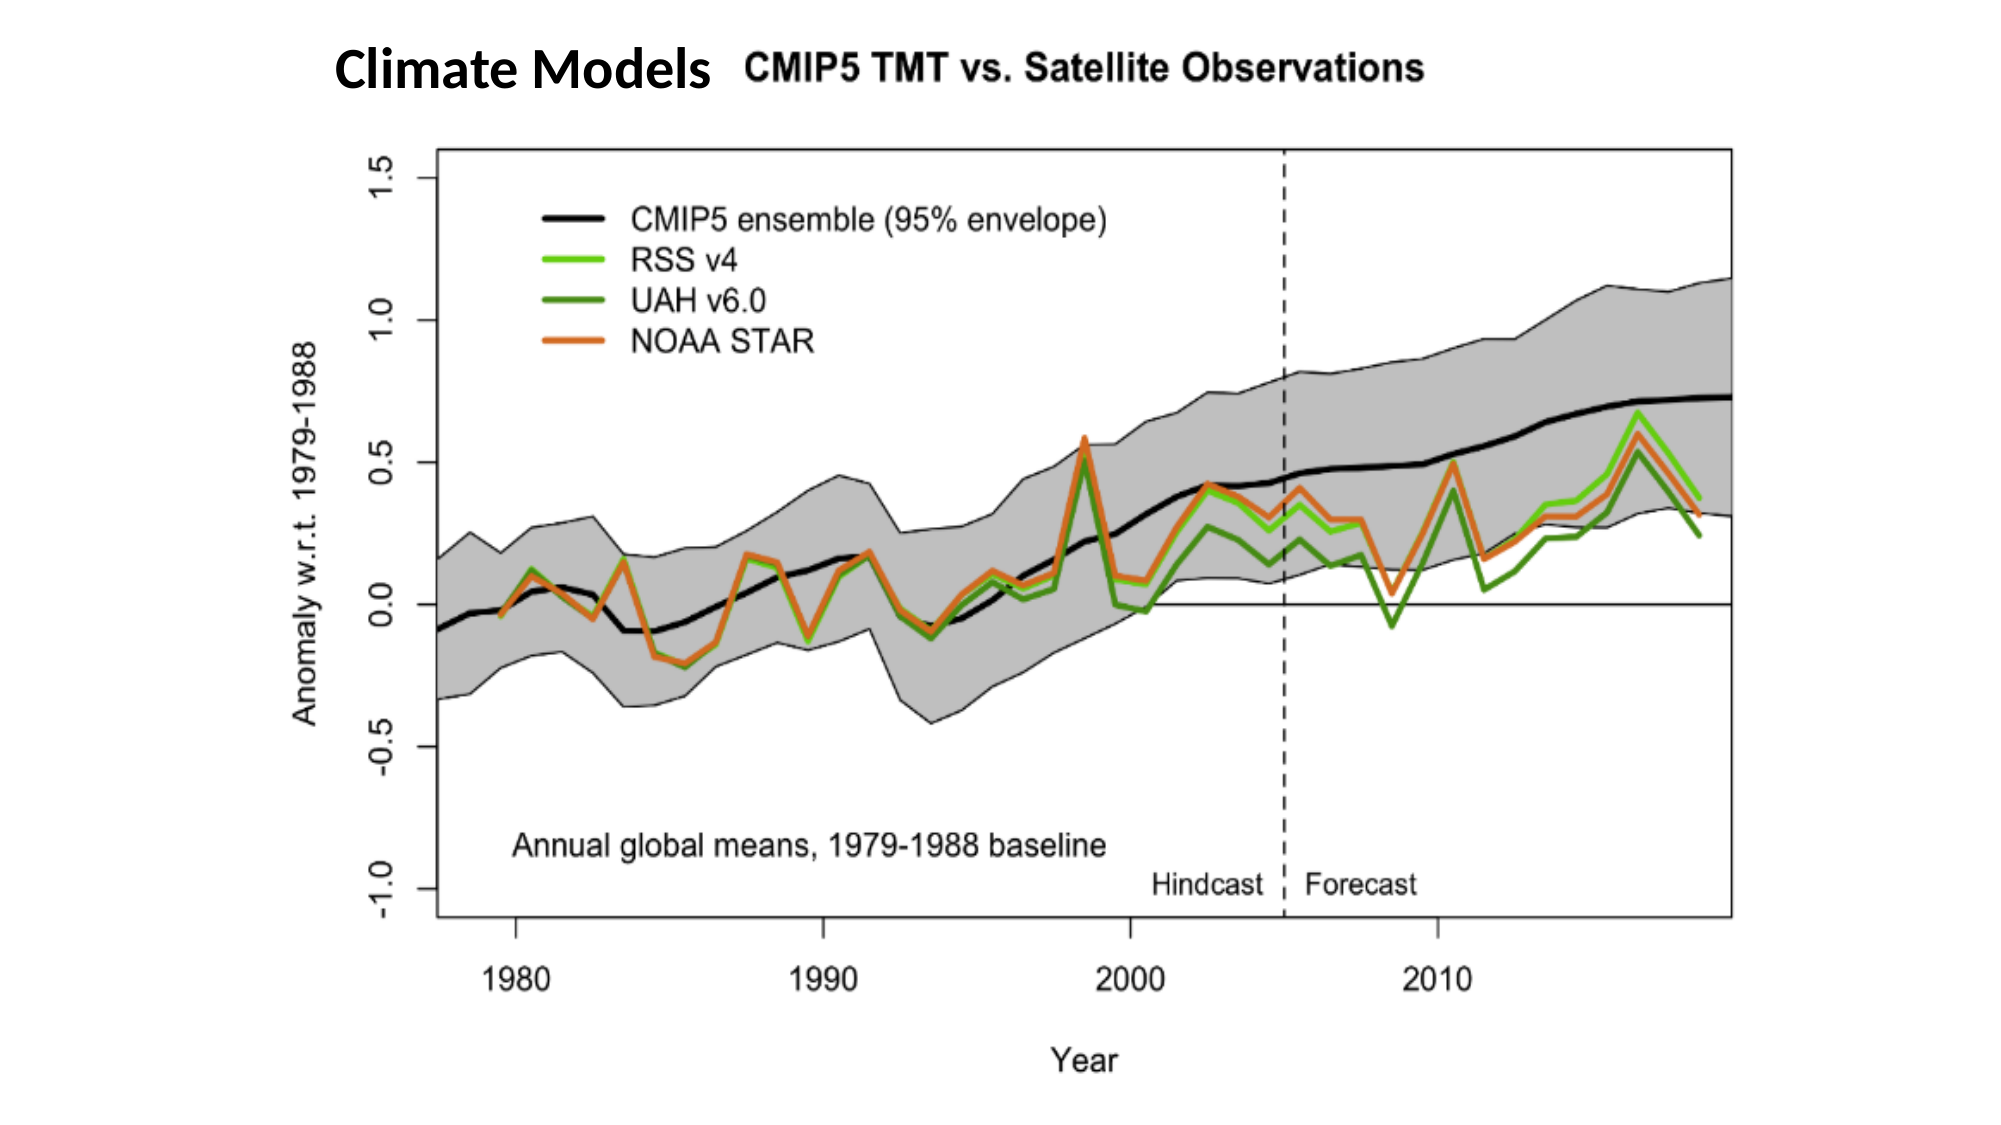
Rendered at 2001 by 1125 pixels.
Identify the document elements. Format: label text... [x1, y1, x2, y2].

picture [281, 0, 1812, 1125]
text_box Climate Models [320, 22, 798, 108]
